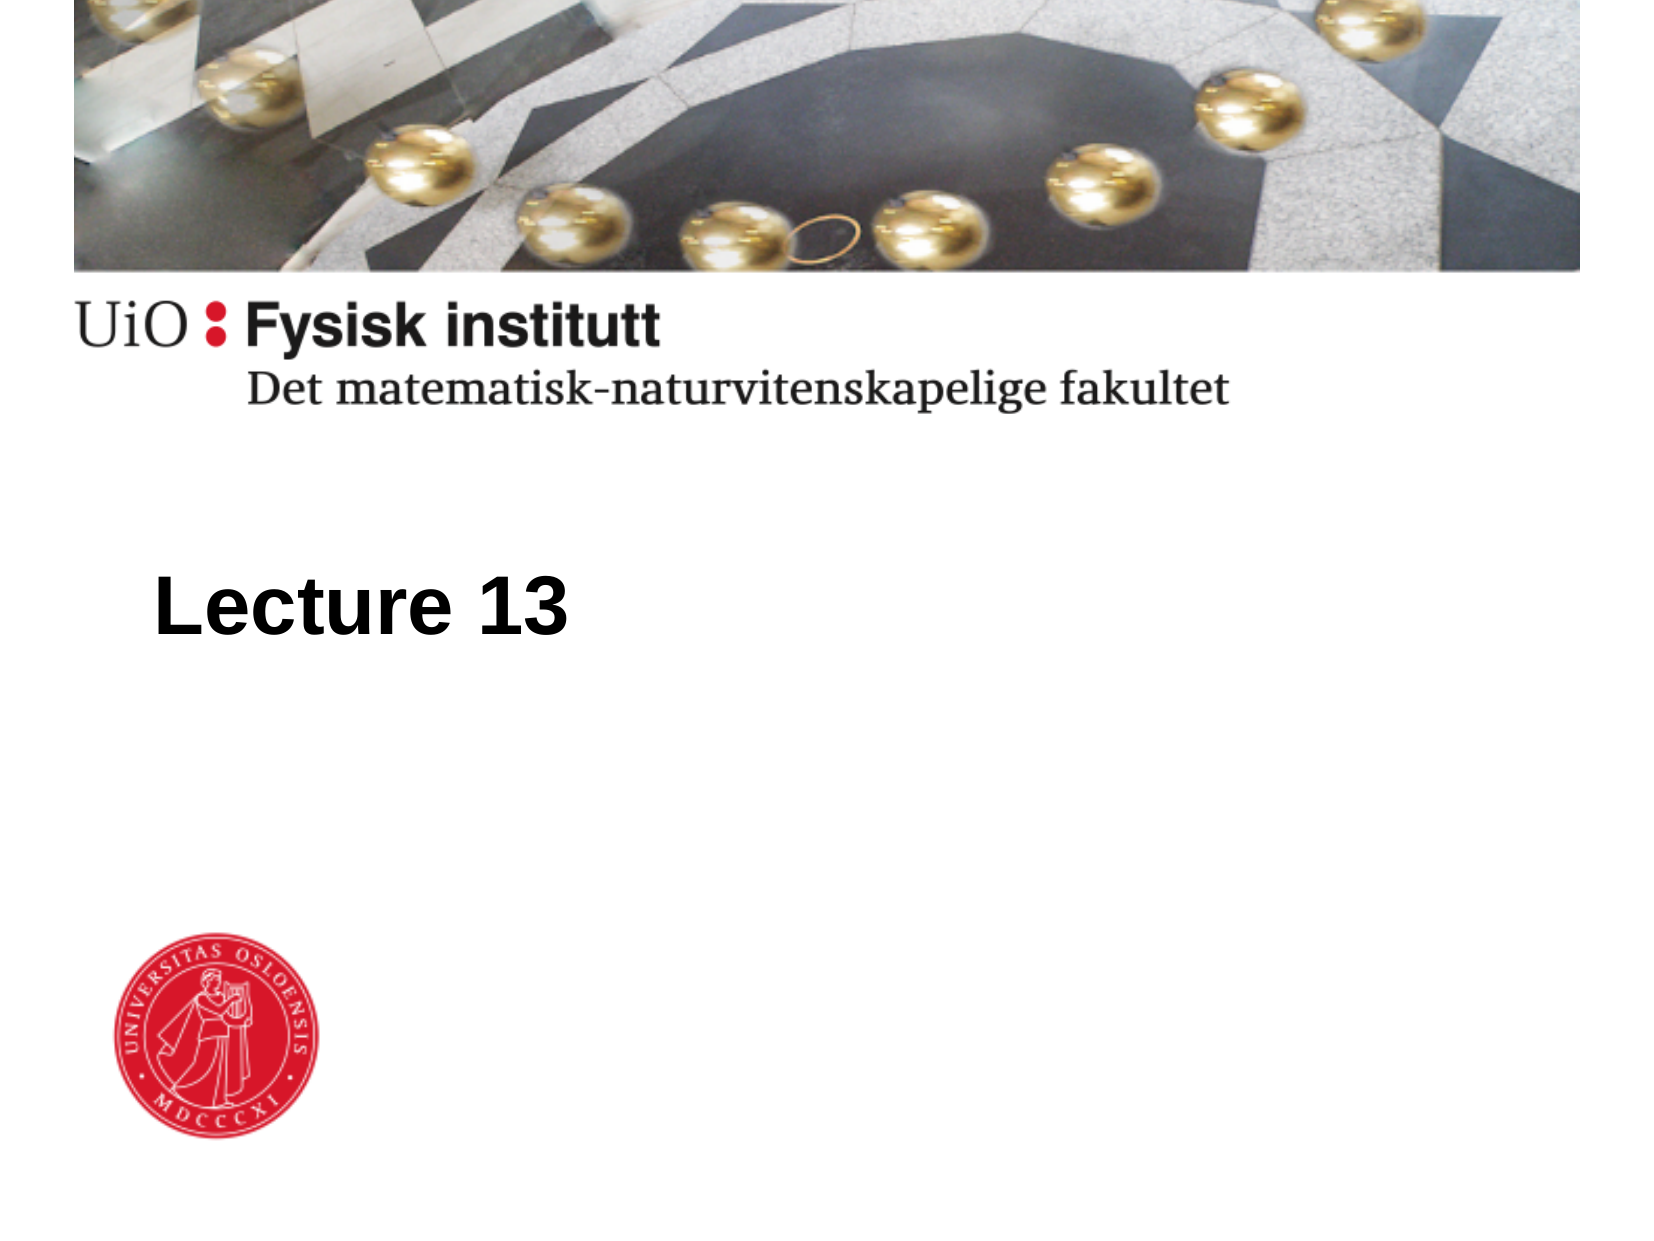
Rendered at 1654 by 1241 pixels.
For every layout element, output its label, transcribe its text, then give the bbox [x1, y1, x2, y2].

subtitle Lecture 13 [153, 512, 1418, 699]
picture [109, 927, 326, 1147]
picture [72, 292, 1238, 420]
picture [74, 0, 1580, 280]
